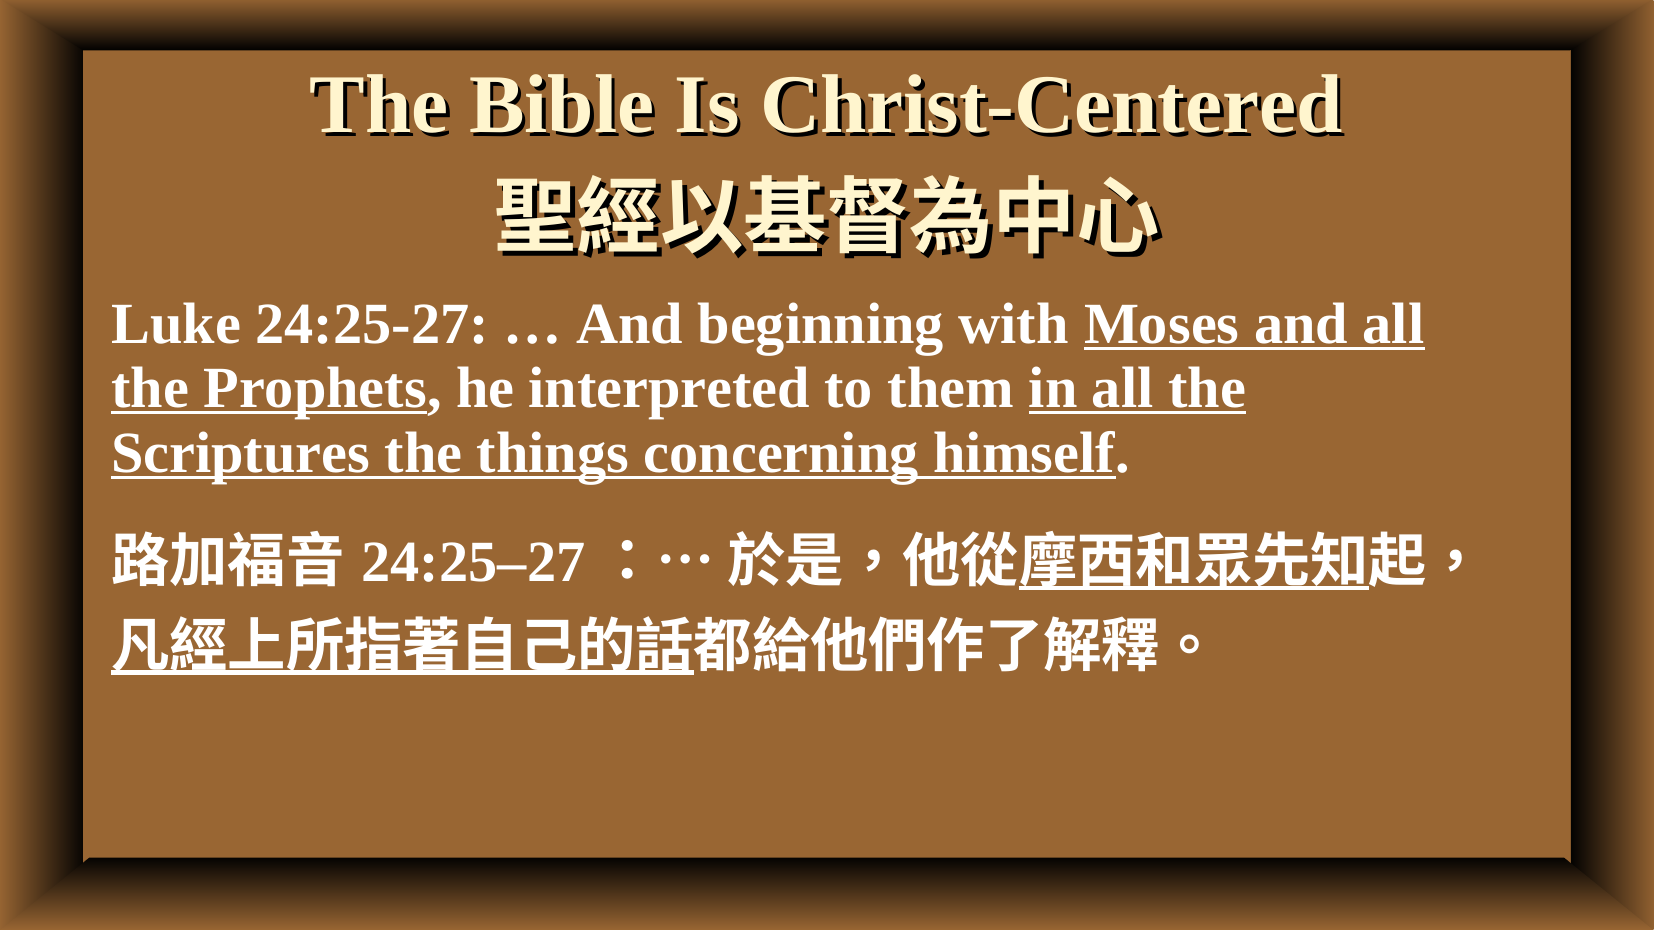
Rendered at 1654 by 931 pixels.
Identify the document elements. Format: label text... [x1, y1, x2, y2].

list Luke 24:25-27: … And beginning with Moses and all the Prophets, he interpreted to them in all the Scriptures the things concerning himself. 路加福音24:25–27：… 於是，他從摩西和眾先知起，凡經上所指著自己的話都給他們作了解釋。 [96, 283, 1516, 801]
title The Bible Is Christ-Centered 聖經以基督為中心 [165, 50, 1489, 270]
